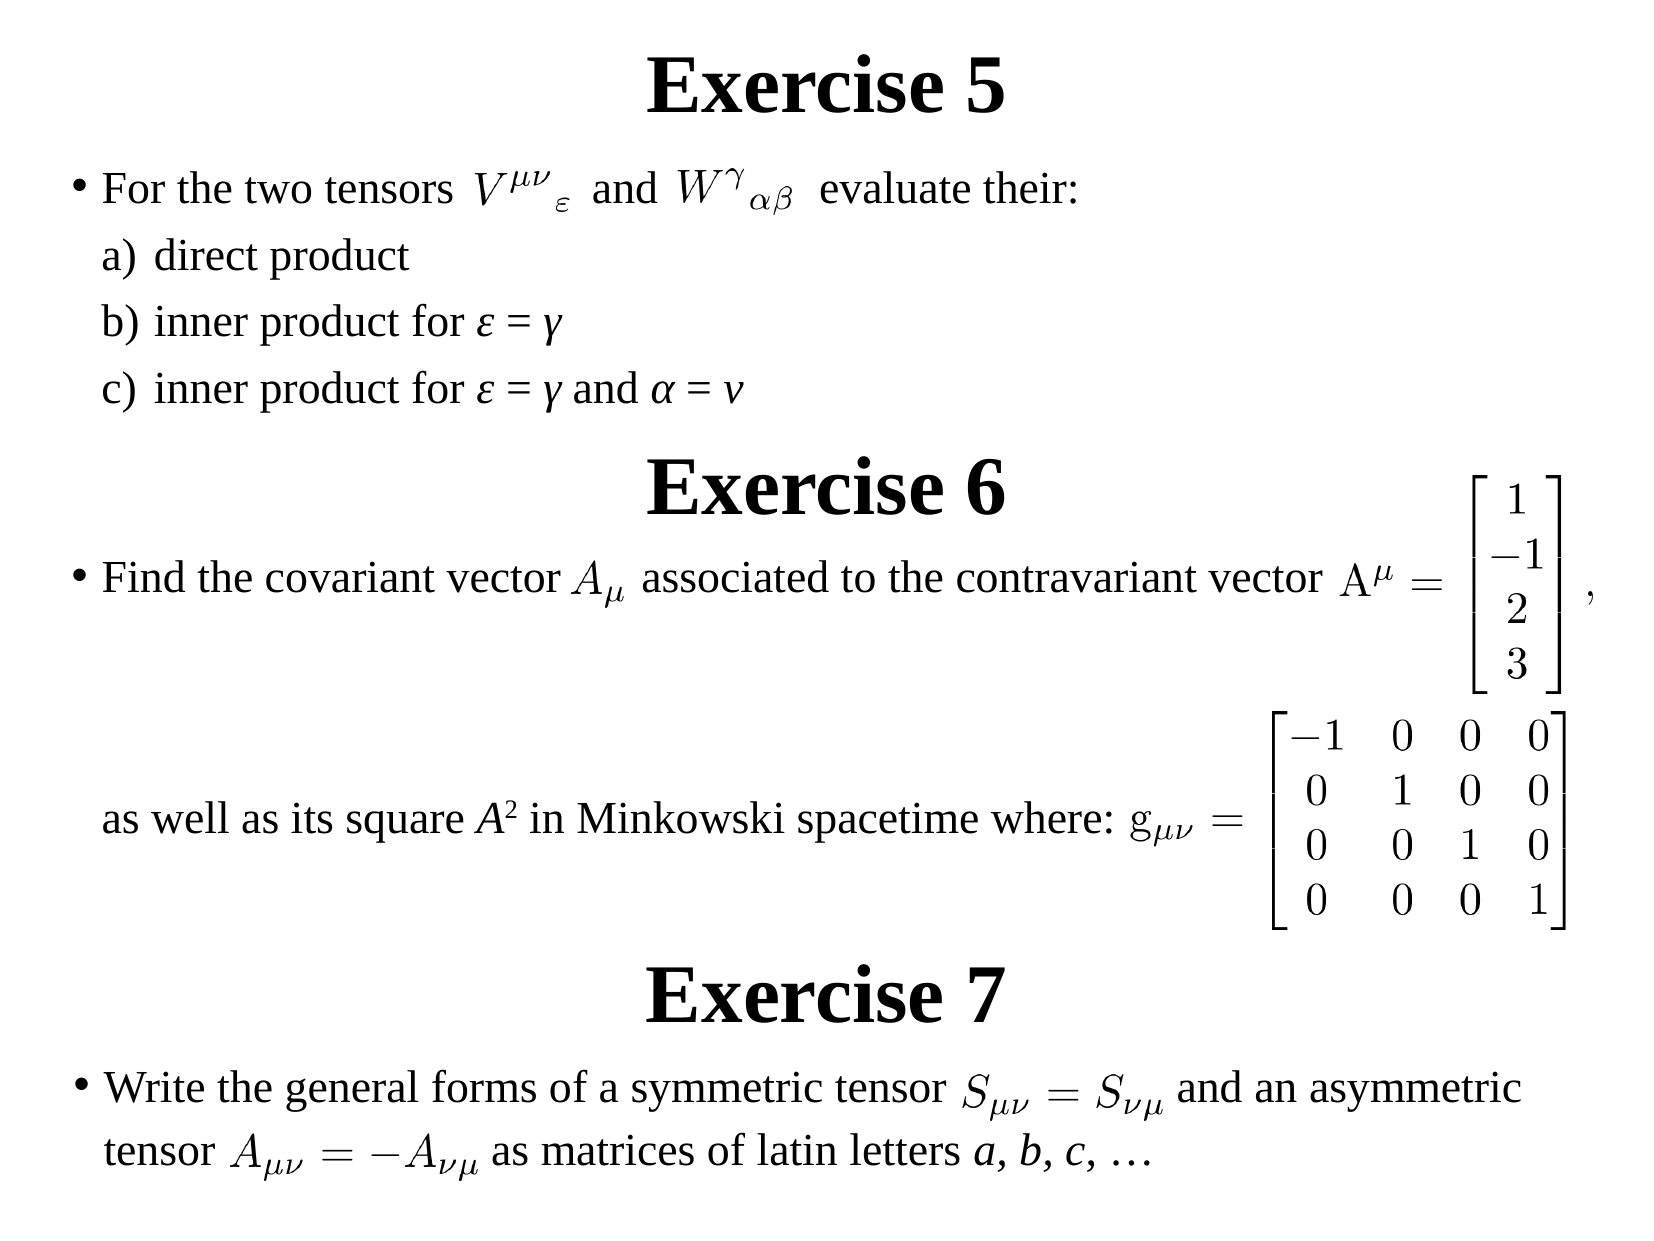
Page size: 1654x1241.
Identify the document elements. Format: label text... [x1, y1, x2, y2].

list Write the general forms of a symmetric tensor and an asymmetric tensor as matrices of latin letters a, b, c, … [58, 1040, 1621, 1193]
picture [474, 171, 570, 212]
picture [1339, 475, 1593, 694]
picture [1130, 711, 1566, 930]
title Exercise 7 [82, 935, 1571, 1040]
list Find the covariant vector associated to the contravariant vector as well as its square A2 in Minkowski spacetime where: [56, 531, 1605, 856]
list For the two tensors and evaluate their: direct product inner product for ε = γ inner product for ε = γ and α = ν [56, 141, 1605, 421]
picture [570, 560, 624, 608]
picture [677, 168, 792, 215]
title Exercise 5 [82, 25, 1571, 134]
picture [962, 1074, 1163, 1121]
title Exercise 6 [82, 427, 1572, 531]
picture [229, 1133, 478, 1181]
